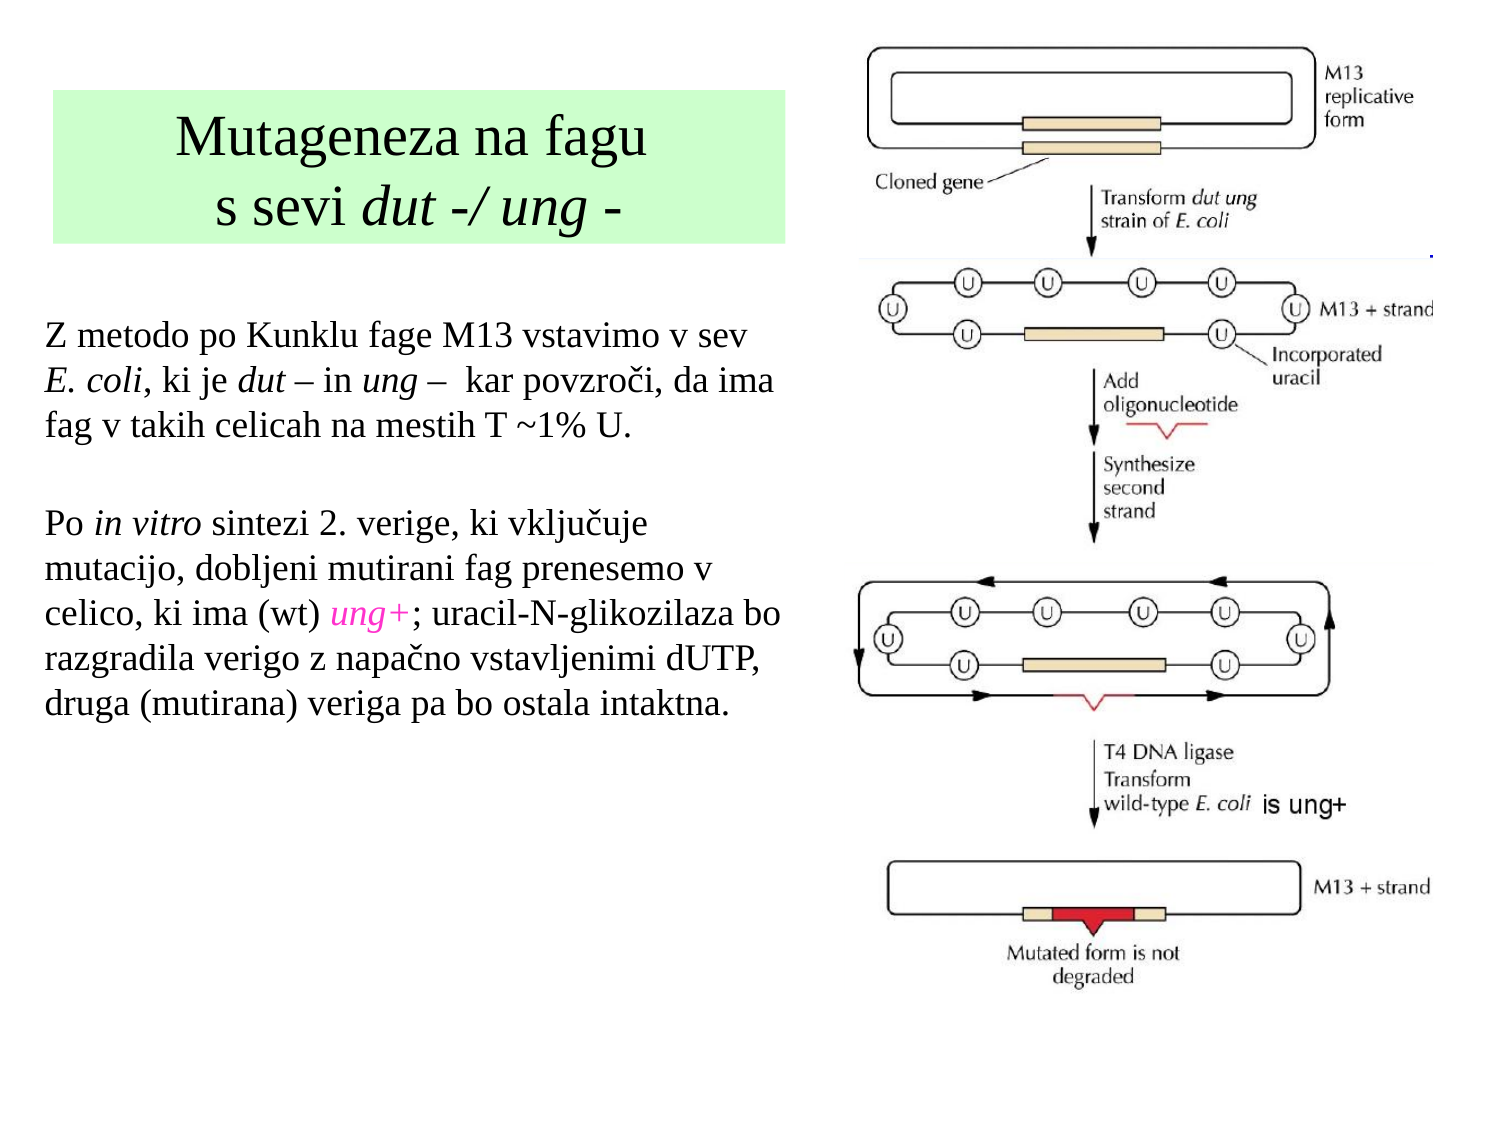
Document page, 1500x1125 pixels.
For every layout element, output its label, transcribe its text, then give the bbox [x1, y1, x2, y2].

picture [844, 562, 1434, 994]
list Z metodo po Kunklu fage M13 vstavimo v sev E. coli, ki je dut – in ung – kar povzroči, da ima fag v takih celicah na mestih T ~1% U. Po in vitro sintezi 2. verige, ki vključuje mutacijo, dobljeni mutirani fag prenesemo v celico, ki ima (wt) ung+; uracil-N-glikozilaza bo razgradila verigo z napačno vstavljenimi dUTP, druga (mutirana) veriga pa bo ostala intaktna. [29, 302, 798, 787]
picture [856, 42, 1433, 557]
title Mutageneza na fagu s sevi dut -/ ung - [53, 90, 786, 244]
